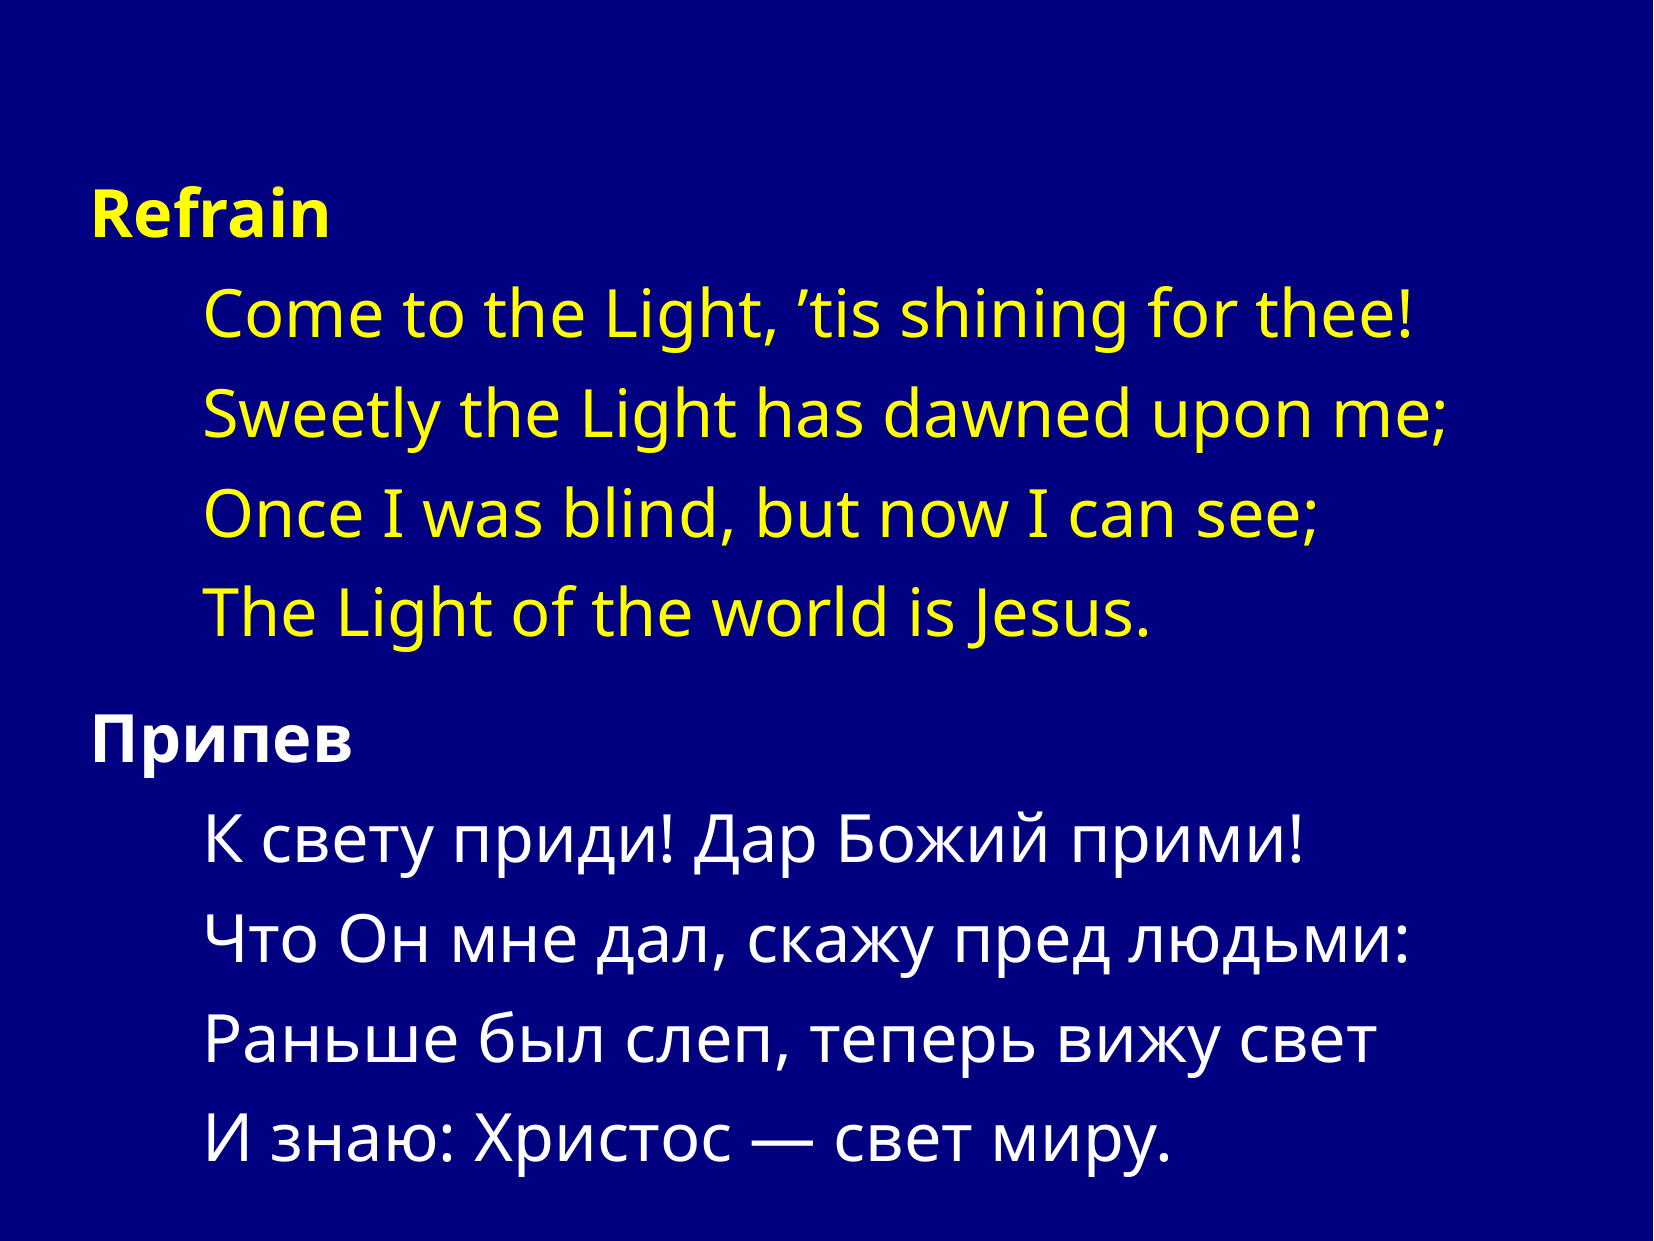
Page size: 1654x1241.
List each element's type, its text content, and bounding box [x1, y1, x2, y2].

text_box Припев К свету приди! Дар Божий прими! Что Он мне дал, скажу пред людьми: Раньше был слеп, теперь вижу свет И знаю: Христос — свет миру. [75, 675, 1576, 1163]
text_box Refrain Come to the Light, ’tis shining for thee! Sweetly the Light has dawned upon me; Once I was blind, but now I can see; The Light of the world is Jesus. [75, 150, 1653, 713]
